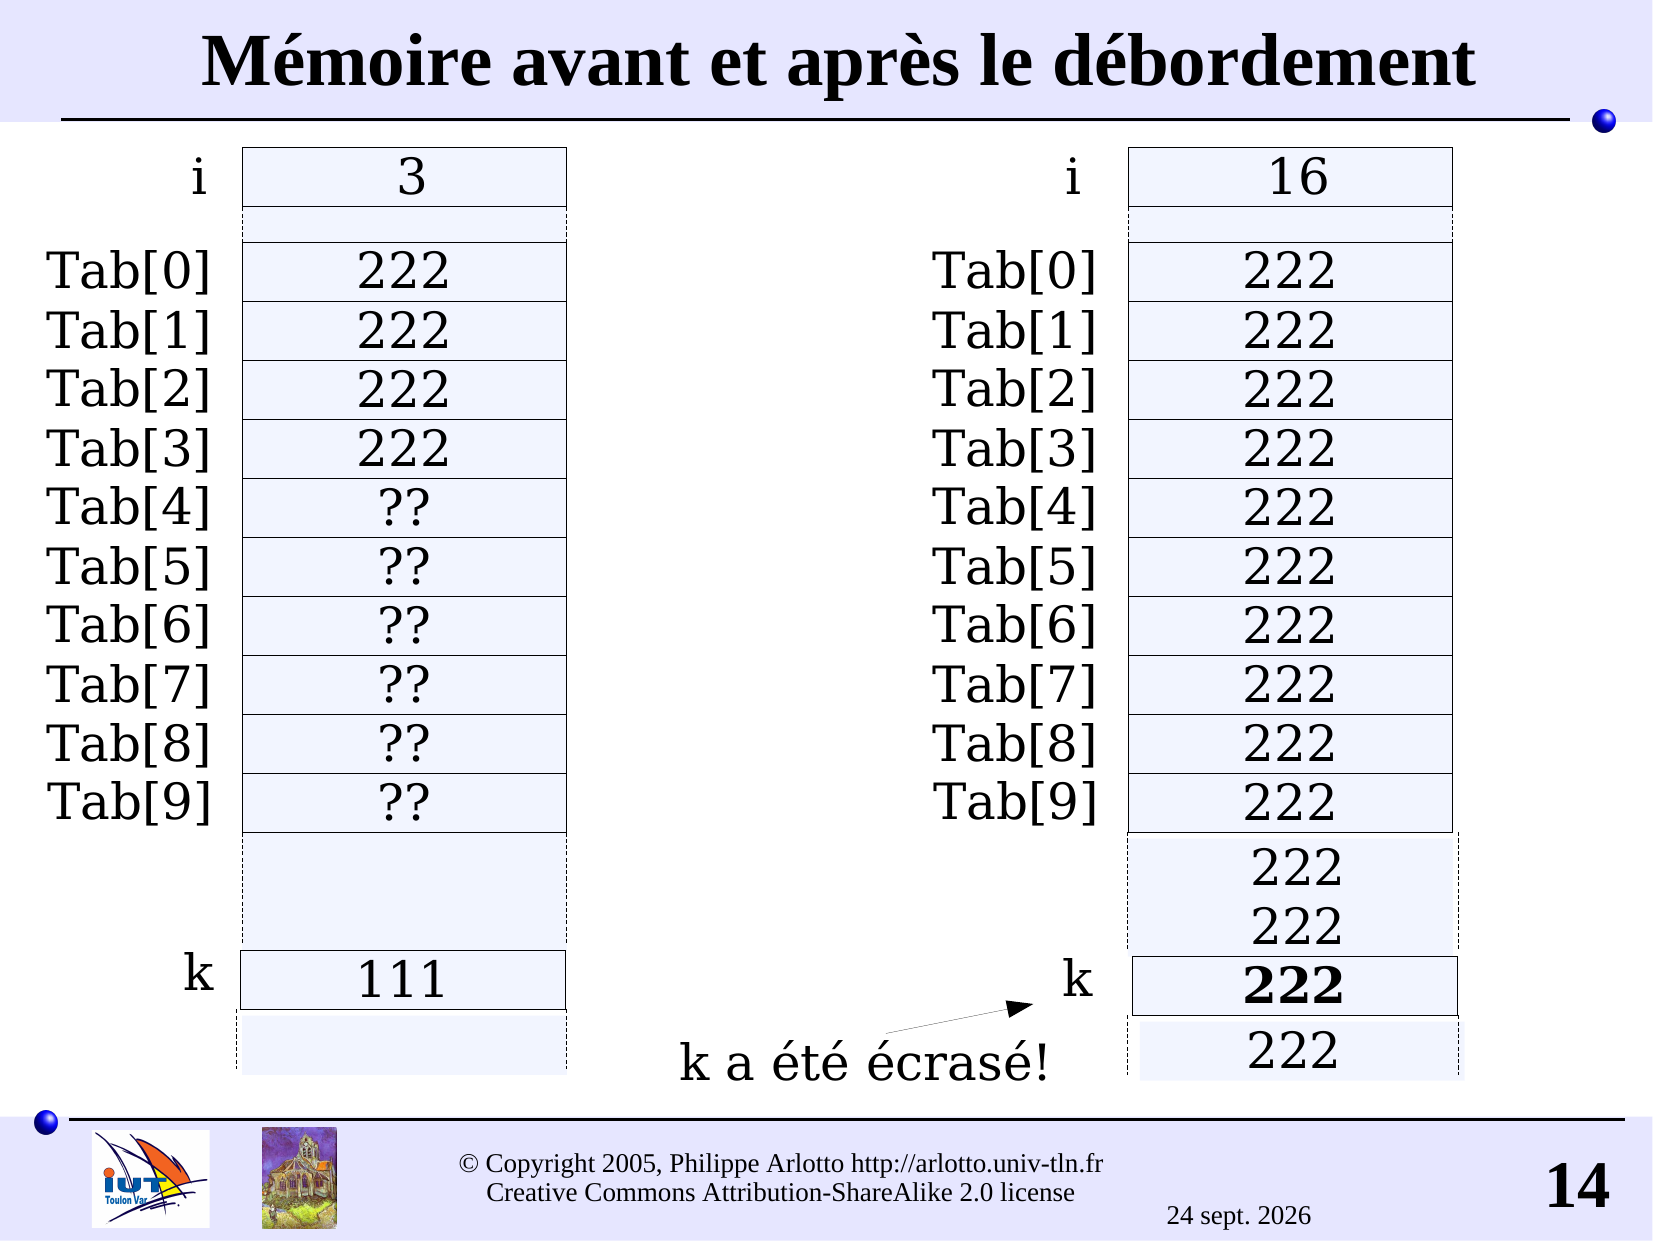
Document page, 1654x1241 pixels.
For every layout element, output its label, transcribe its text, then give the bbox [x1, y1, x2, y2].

text_box 222 [1127, 897, 1453, 957]
text_box 222 [1128, 420, 1453, 478]
picture [262, 1127, 337, 1229]
text_box Tab[7] [932, 656, 1095, 715]
text_box 222 [1128, 243, 1453, 301]
text_box ?? [242, 773, 567, 833]
text_box 222 [1128, 773, 1453, 833]
text_box Tab[4] [46, 478, 209, 537]
text_box Tab[5] [46, 538, 209, 596]
text_box ?? [242, 715, 567, 773]
text_box Tab[8] [46, 715, 209, 774]
text_box 3 [242, 147, 567, 206]
text_box Tab[7] [46, 656, 209, 715]
text_box Tab[3] [932, 420, 1095, 478]
text_box Tab[1] [46, 301, 209, 360]
text_box ?? [242, 537, 567, 596]
text_box Tab[2] [46, 360, 209, 419]
text_box 222 [242, 420, 567, 478]
text_box Tab[9] [933, 773, 1096, 833]
text_box 222 [1127, 838, 1453, 897]
text_box k [183, 943, 214, 1003]
text_box 222 [1132, 956, 1458, 1016]
text_box [242, 833, 567, 951]
text_box [242, 206, 567, 243]
text_box Tab[9] [47, 773, 210, 833]
text_box Tab[2] [932, 360, 1095, 419]
text_box Tab[0] [932, 242, 1095, 301]
text_box k [1062, 949, 1094, 1009]
text_box Tab[5] [932, 538, 1095, 596]
text_box Tab[4] [932, 478, 1095, 537]
text_box 222 [1128, 301, 1453, 360]
text_box k a été écrasé! [679, 1034, 1053, 1093]
text_box Tab[6] [46, 596, 209, 656]
title Mémoire avant et après le débordement [95, 11, 1585, 110]
text_box 222 [1139, 1021, 1465, 1081]
text_box 222 [1128, 656, 1453, 715]
text_box Tab[3] [46, 420, 209, 478]
text_box 222 [1128, 715, 1453, 773]
text_box 222 [242, 243, 567, 301]
text_box ?? [242, 656, 567, 715]
text_box i [191, 147, 208, 207]
text_box Tab[0] [46, 242, 209, 301]
text_box i [1065, 147, 1082, 207]
text_box Tab[1] [932, 301, 1095, 360]
text_box [242, 1015, 567, 1075]
text_box Tab[8] [932, 715, 1095, 774]
text_box 222 [1128, 537, 1453, 596]
text_box ?? [242, 596, 567, 656]
text_box 222 [1128, 478, 1453, 537]
text_box 111 [240, 950, 566, 1010]
text_box Tab[6] [932, 596, 1095, 656]
text_box 222 [1128, 360, 1453, 420]
text_box ?? [242, 478, 567, 537]
text_box 222 [242, 360, 567, 420]
text_box 222 [1128, 596, 1453, 656]
text_box 222 [242, 301, 567, 360]
text_box [1128, 206, 1453, 243]
text_box 16 [1128, 147, 1453, 206]
